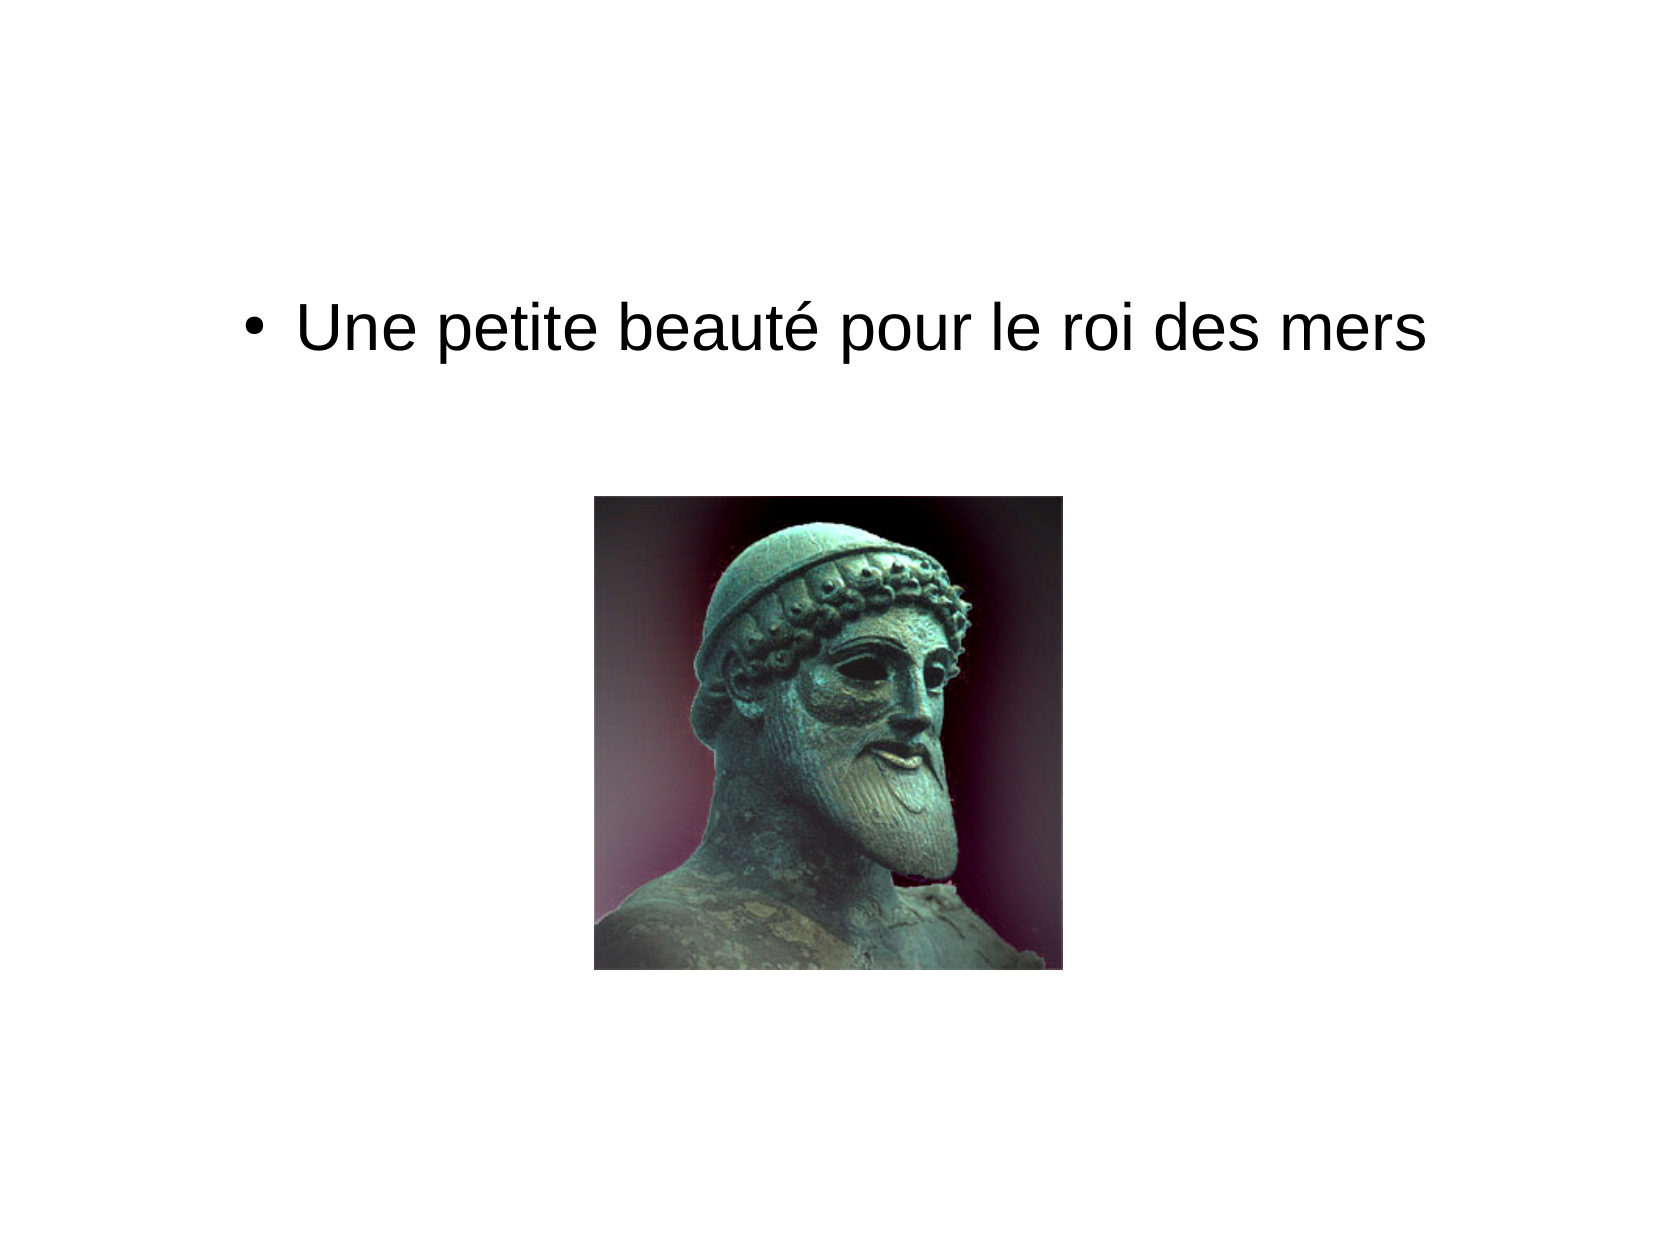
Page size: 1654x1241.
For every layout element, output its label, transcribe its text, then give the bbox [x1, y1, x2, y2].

picture [594, 496, 1063, 970]
list Une petite beauté pour le roi des mers [82, 290, 1571, 1010]
